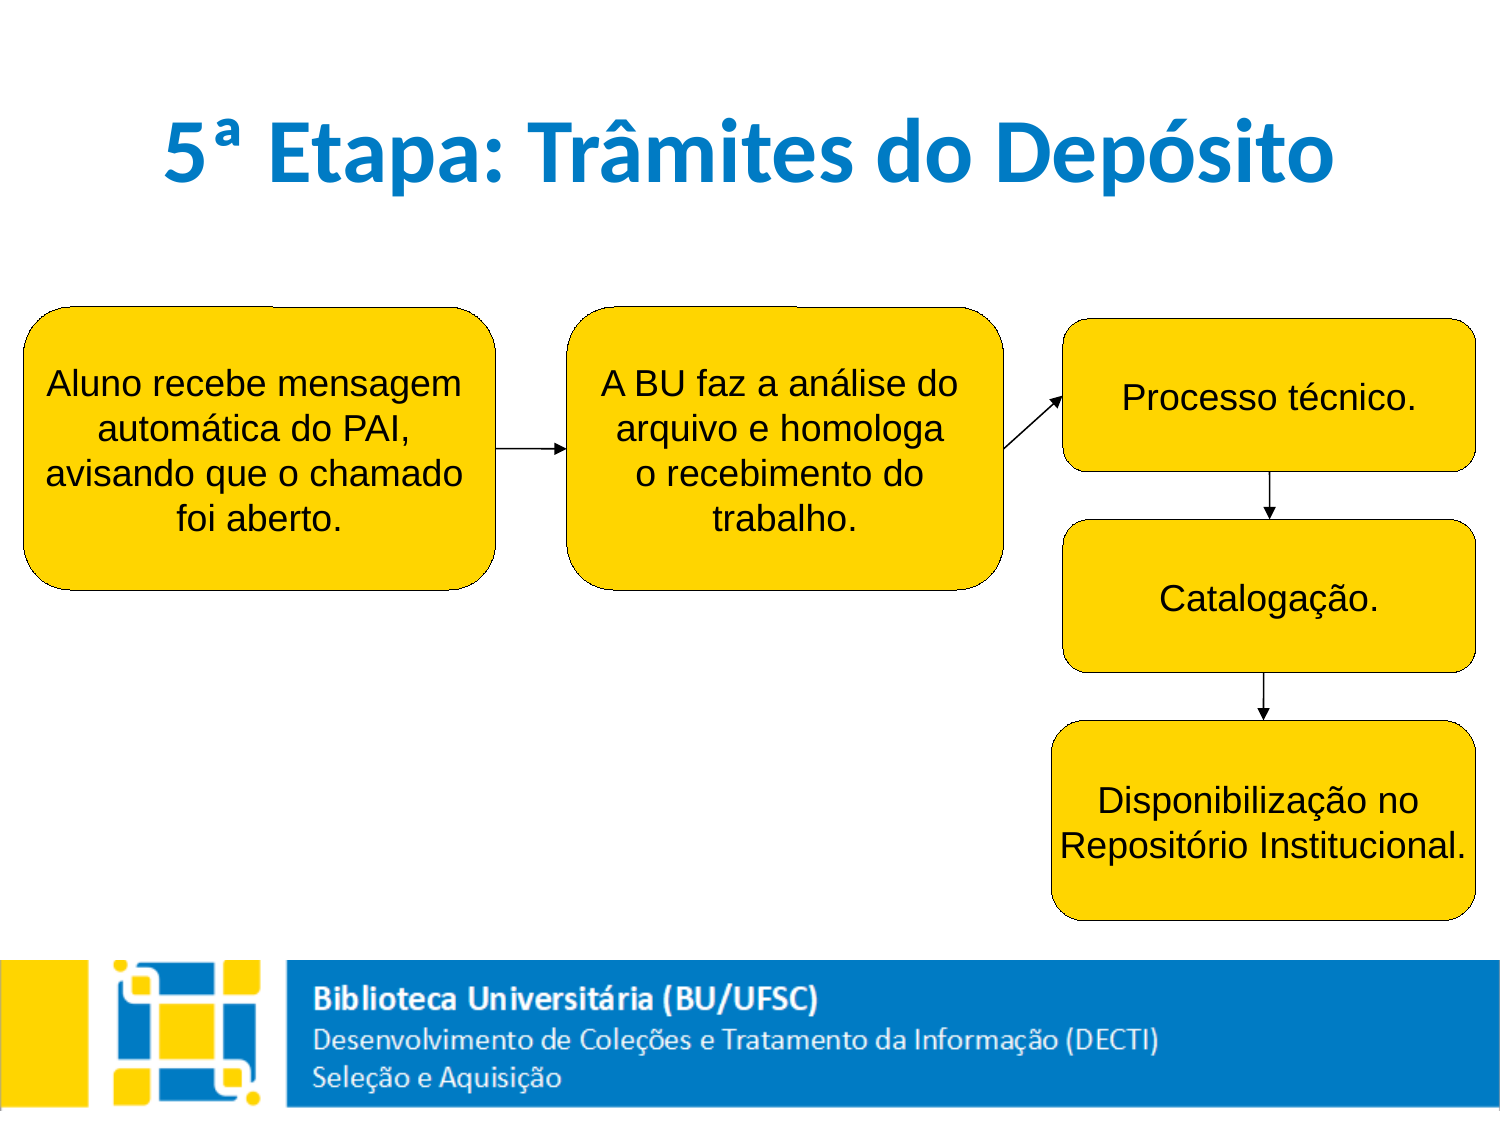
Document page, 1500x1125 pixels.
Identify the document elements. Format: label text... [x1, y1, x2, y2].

text_box Disponibilização no Repositório Institucional. [1051, 720, 1476, 921]
picture [0, 960, 1500, 1111]
text_box A BU faz a análise do arquivo e homologa o recebimento do trabalho. [566, 306, 1004, 591]
text_box Aluno recebe mensagem automática do PAI, avisando que o chamado foi aberto. [23, 306, 496, 591]
text_box 5ª Etapa: Trâmites do Depósito [58, 57, 1441, 234]
text_box Catalogação. [1062, 519, 1476, 673]
text_box Processo técnico. [1062, 318, 1476, 472]
